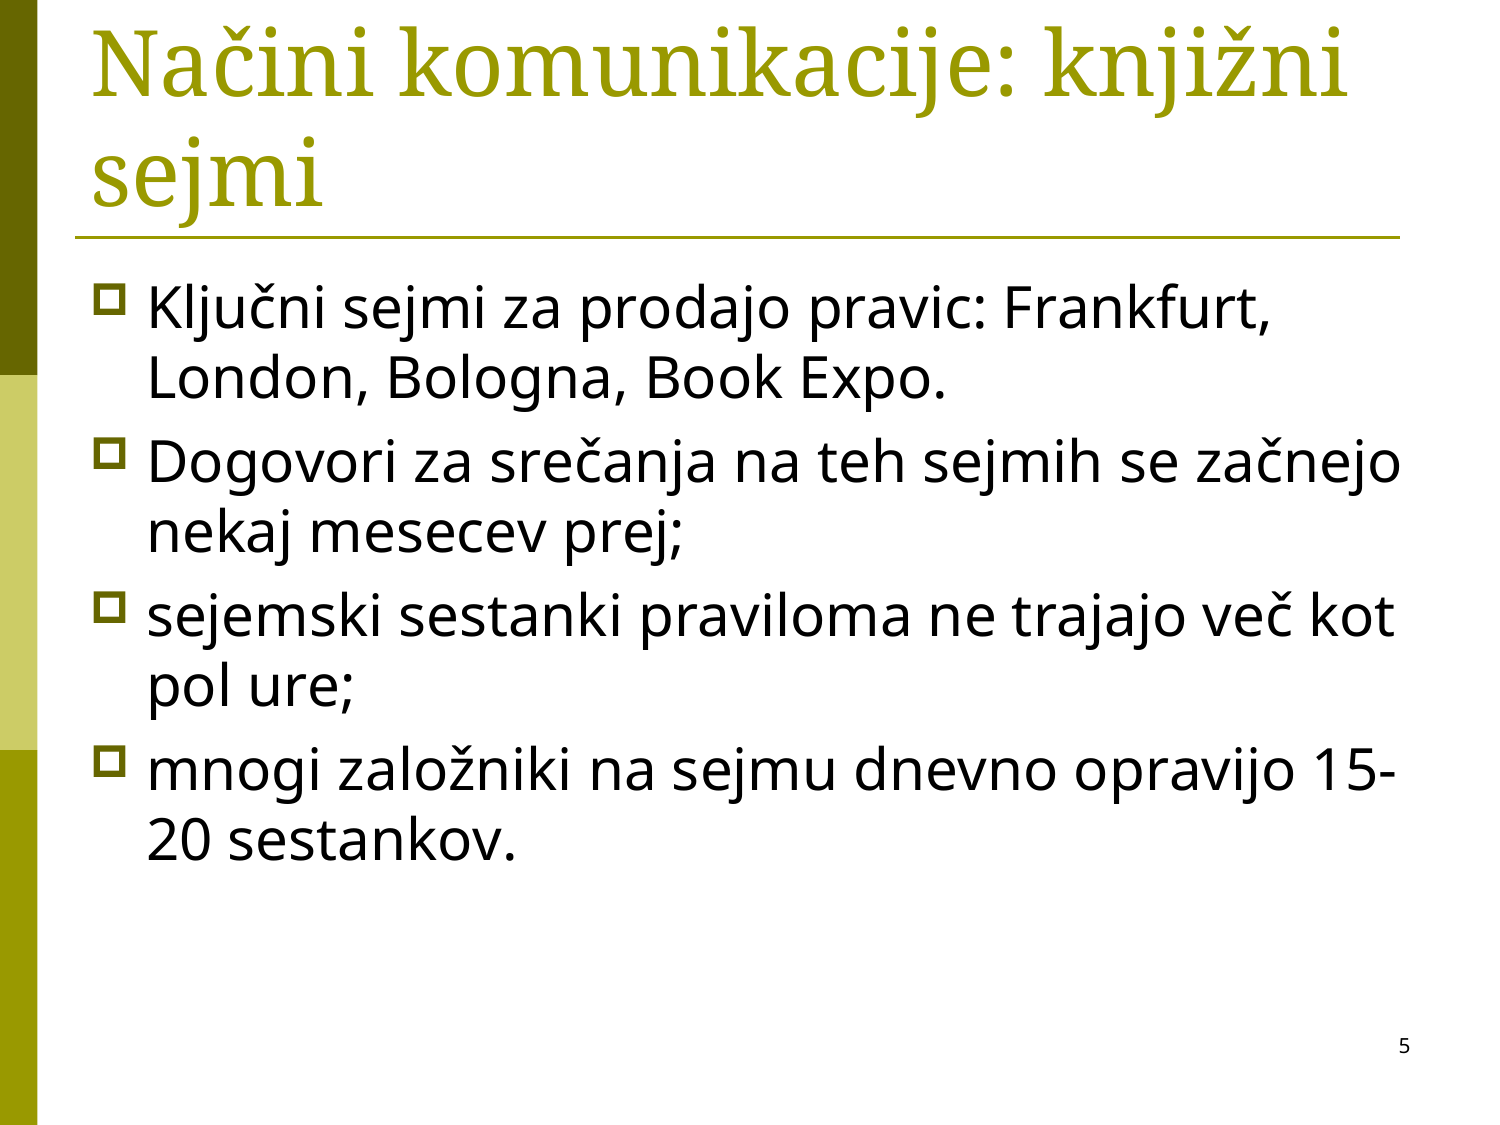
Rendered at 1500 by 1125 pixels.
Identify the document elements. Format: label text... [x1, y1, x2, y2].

text_box <number> [1074, 1025, 1426, 1101]
title Načini komunikacije: knjižni sejmi [75, 45, 1426, 233]
list Ključni sejmi za prodajo pravic: Frankfurt, London, Bologna, Book Expo. Dogovori za srečanja na teh sejmih se začnejo nekaj mesecev prej; sejemski sestanki praviloma ne trajajo več kot pol ure; mnogi založniki na sejmu dnevno opravijo 15-20 sestankov. [75, 262, 1426, 1006]
